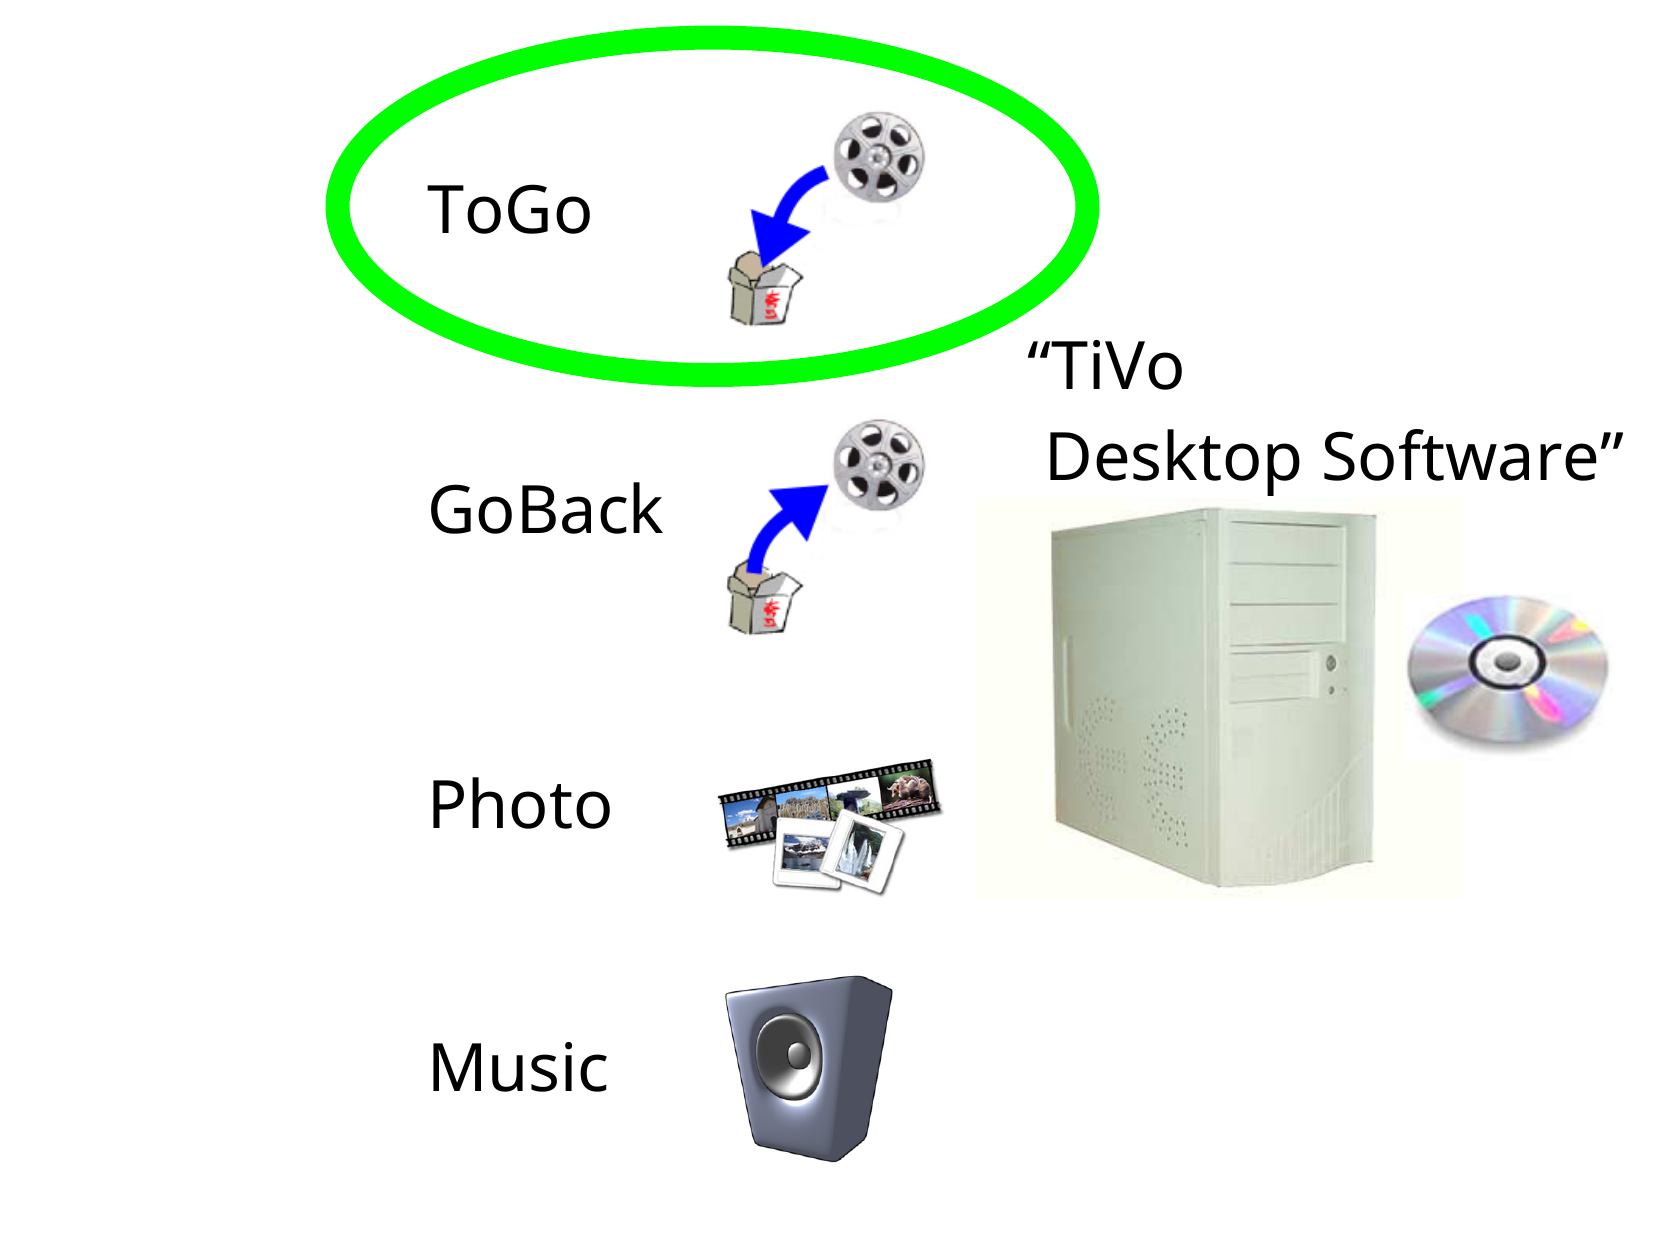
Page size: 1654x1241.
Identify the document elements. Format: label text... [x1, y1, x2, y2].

picture [712, 974, 901, 1163]
picture [714, 103, 938, 338]
text_box GoBack [412, 454, 658, 549]
text_box ToGo [412, 154, 592, 249]
text_box “TiVo Desktop Software” [1012, 310, 1604, 484]
picture [712, 749, 946, 901]
text_box Photo [412, 750, 612, 844]
picture [715, 412, 938, 644]
picture [975, 498, 1613, 901]
text_box Music [412, 1012, 611, 1107]
